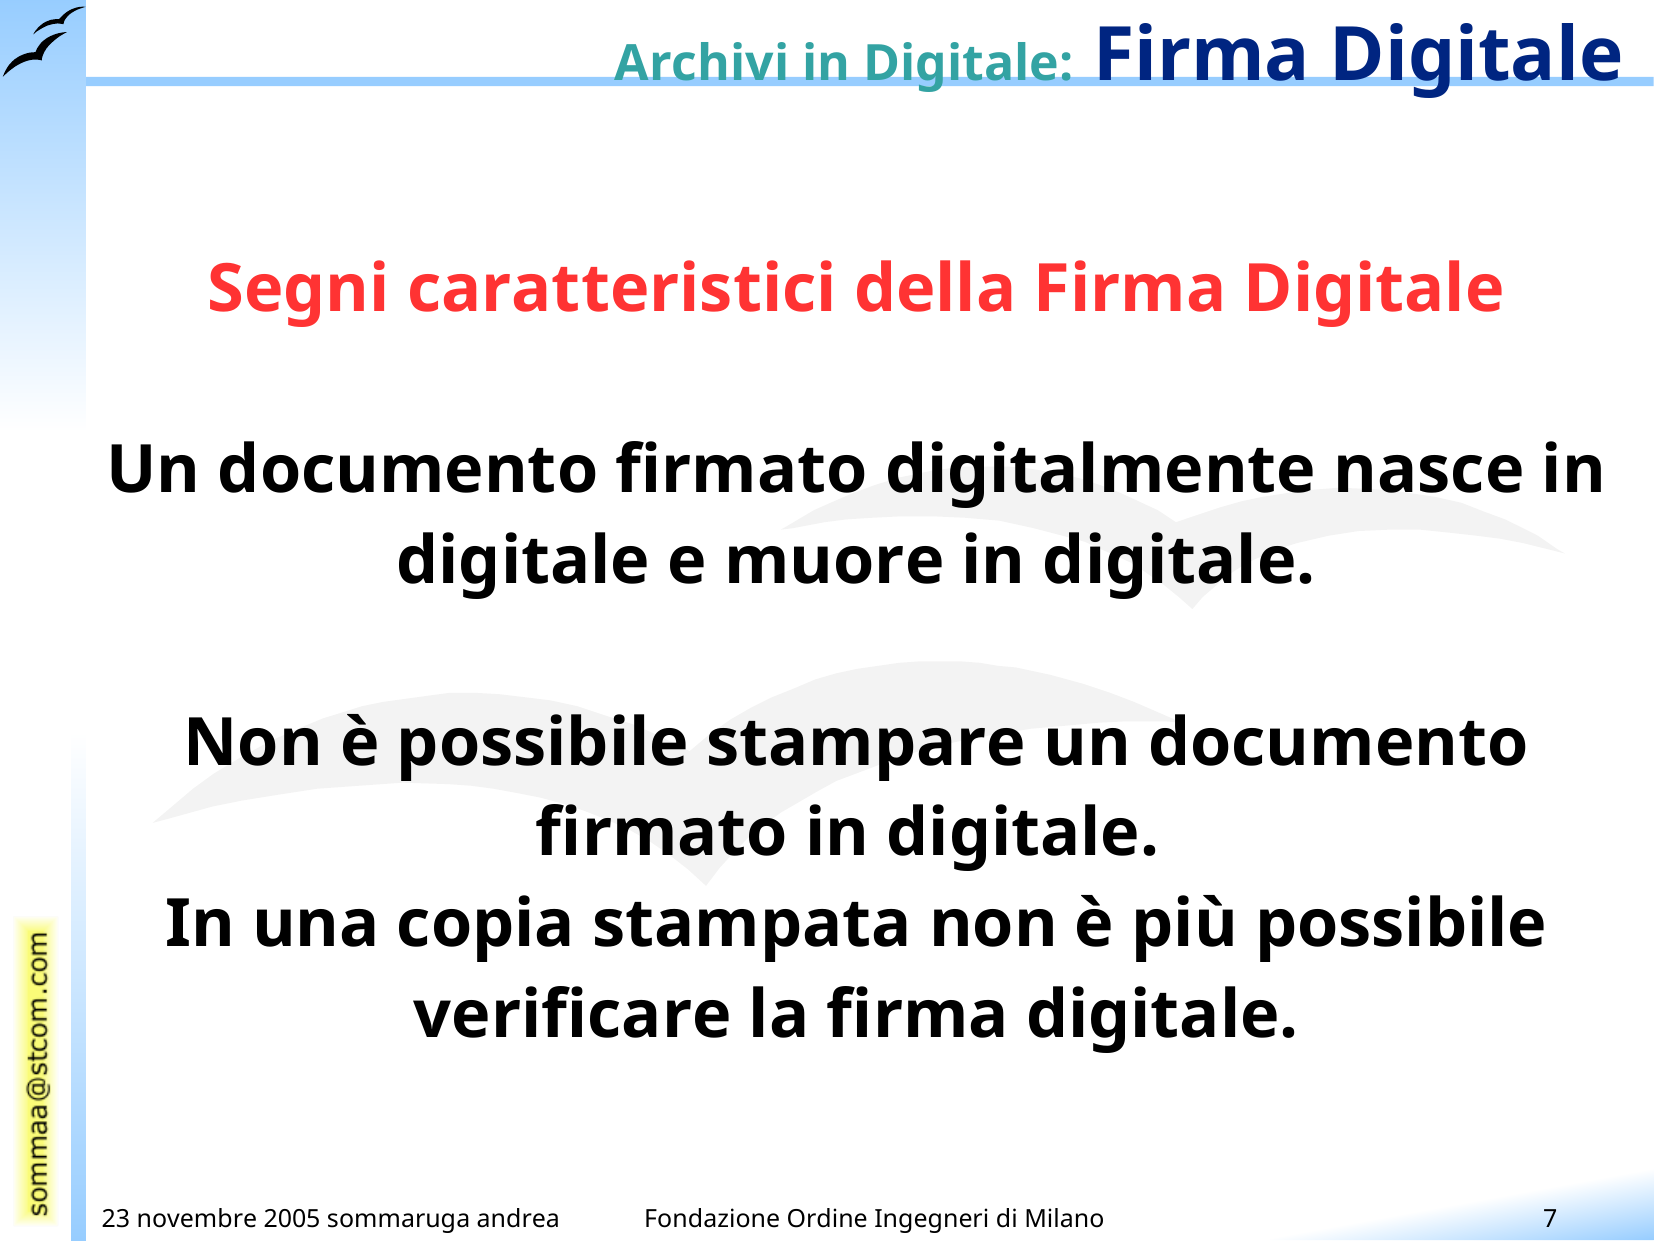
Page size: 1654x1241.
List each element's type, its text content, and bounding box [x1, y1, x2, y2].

picture [12, 915, 60, 1228]
subtitle Segni caratteristici della Firma Digitale Un documento firmato digitalmente nasce in digitale e muore in digitale. Non è possibile stampare un documento firmato in digitale. In una copia stampata non è più possibile verificare la firma digitale. [85, 134, 1628, 1163]
title Archivi in Digitale: Firma Digitale [85, 0, 1654, 104]
